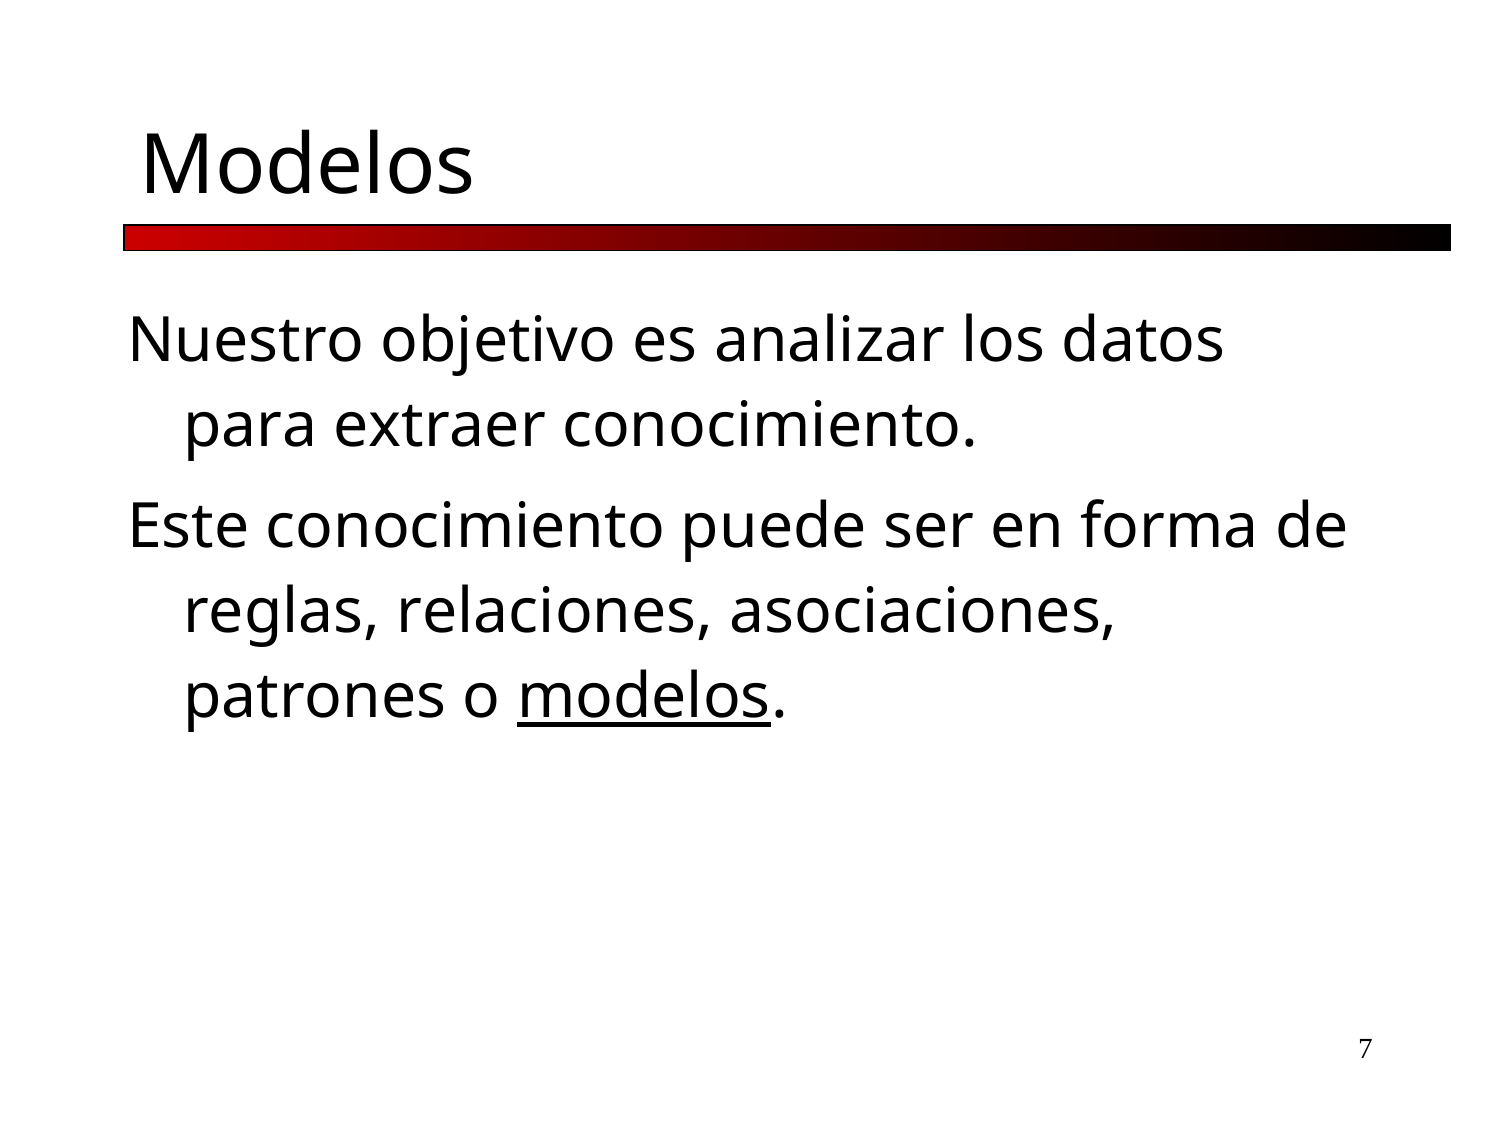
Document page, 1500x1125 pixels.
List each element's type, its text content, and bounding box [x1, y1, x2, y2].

title Modelos [125, 62, 1401, 226]
list Nuestro objetivo es analizar los datos para extraer conocimiento. Este conocimiento puede ser en forma de reglas, relaciones, asociaciones, patrones o modelos. [112, 287, 1388, 1088]
